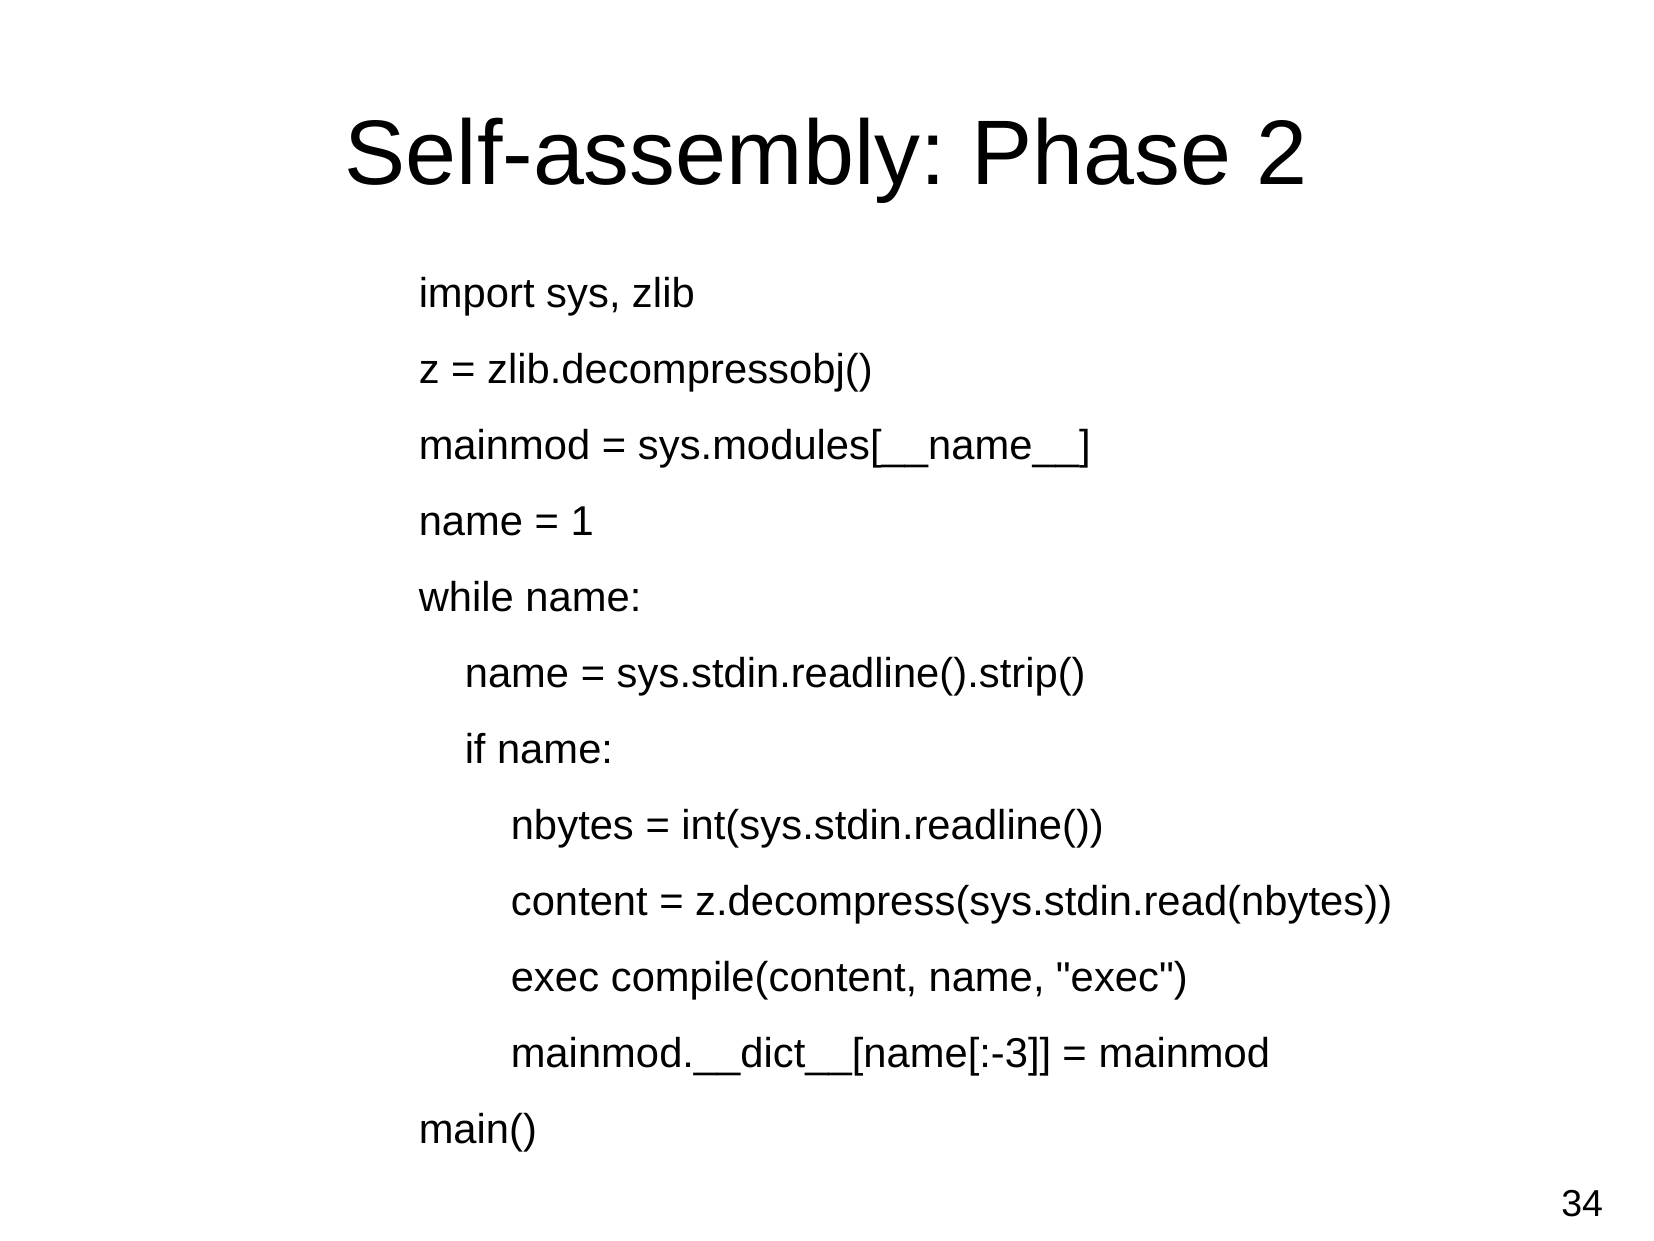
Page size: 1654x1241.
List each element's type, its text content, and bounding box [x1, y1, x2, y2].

list import sys, zlib z = zlib.decompressobj() mainmod = sys.modules[__name__] name = 1 while name: name = sys.stdin.readline().strip() if name: nbytes = int(sys.stdin.readline()) content = z.decompress(sys.stdin.read(nbytes)) exec compile(content, name, "exec") mainmod.__dict__[name[:-3]] = mainmod main() [418, 270, 1502, 1153]
text_box 34 [1546, 1174, 1619, 1232]
title Self-assembly: Phase 2 [82, 49, 1571, 257]
